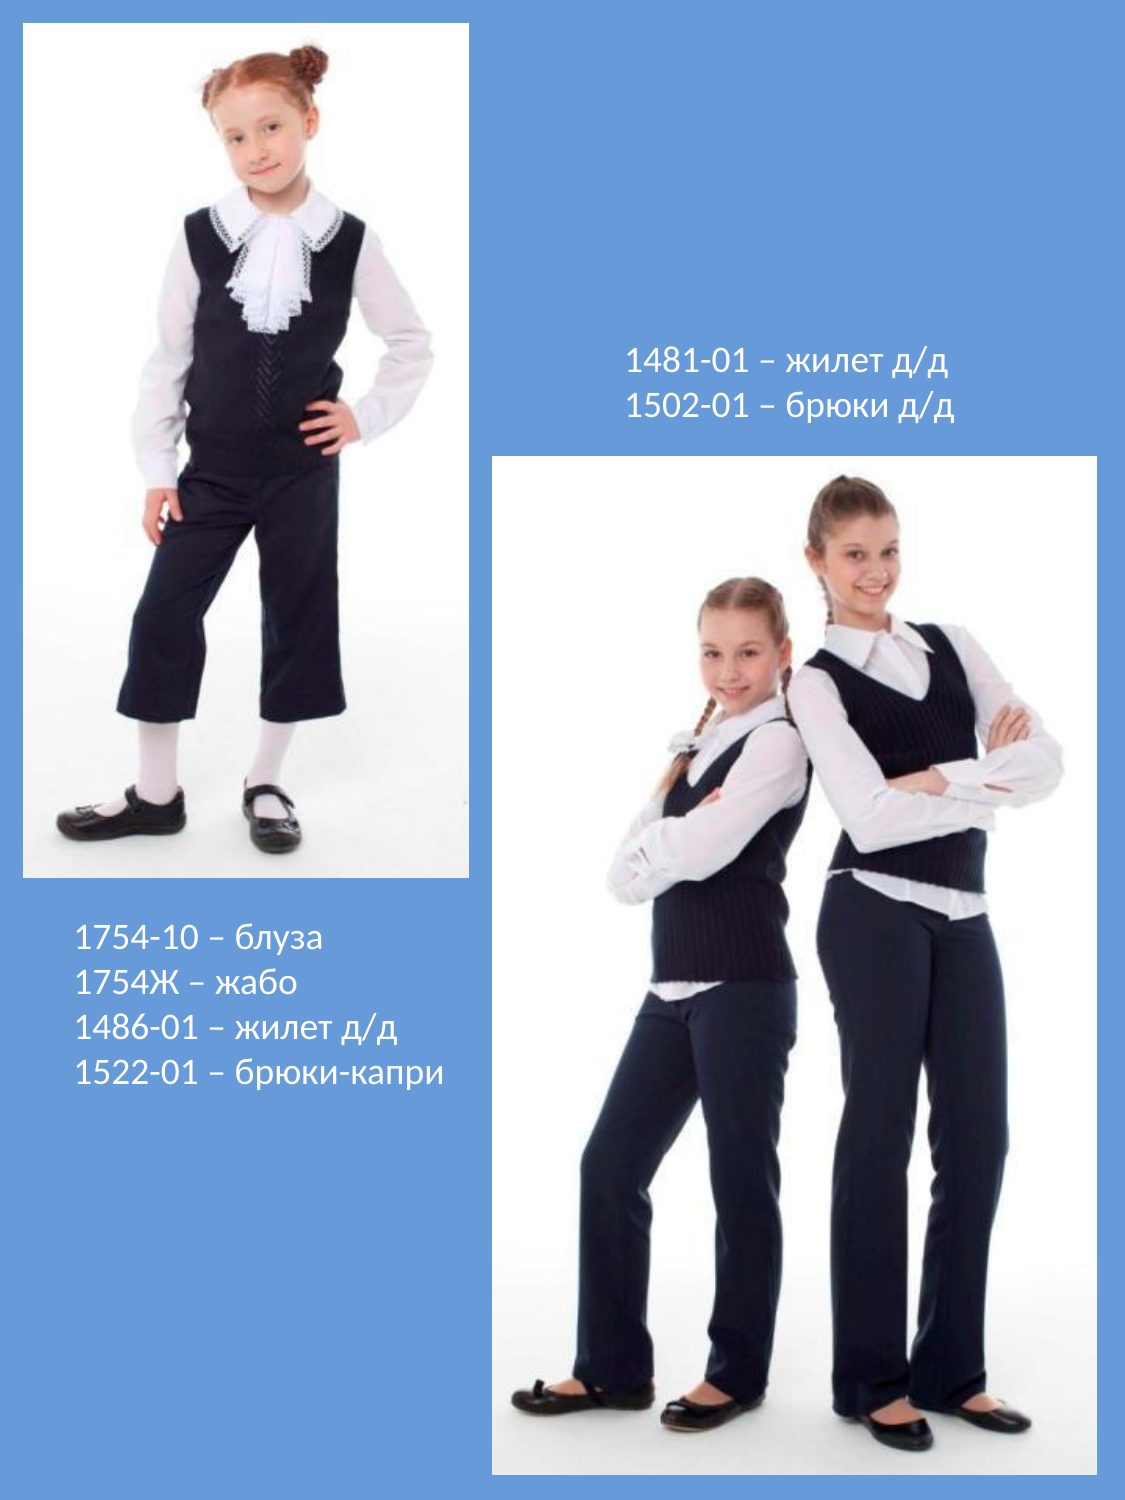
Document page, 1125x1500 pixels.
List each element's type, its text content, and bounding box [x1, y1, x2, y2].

picture [492, 456, 1097, 1475]
text_box 1754-10 – блуза 1754Ж – жабо 1486-01 – жилет д/д 1522-01 – брюки-капри [58, 855, 504, 1149]
picture [23, 23, 469, 879]
text_box 1481-01 – жилет д/д 1502-01 – брюки д/д [609, 210, 1055, 504]
